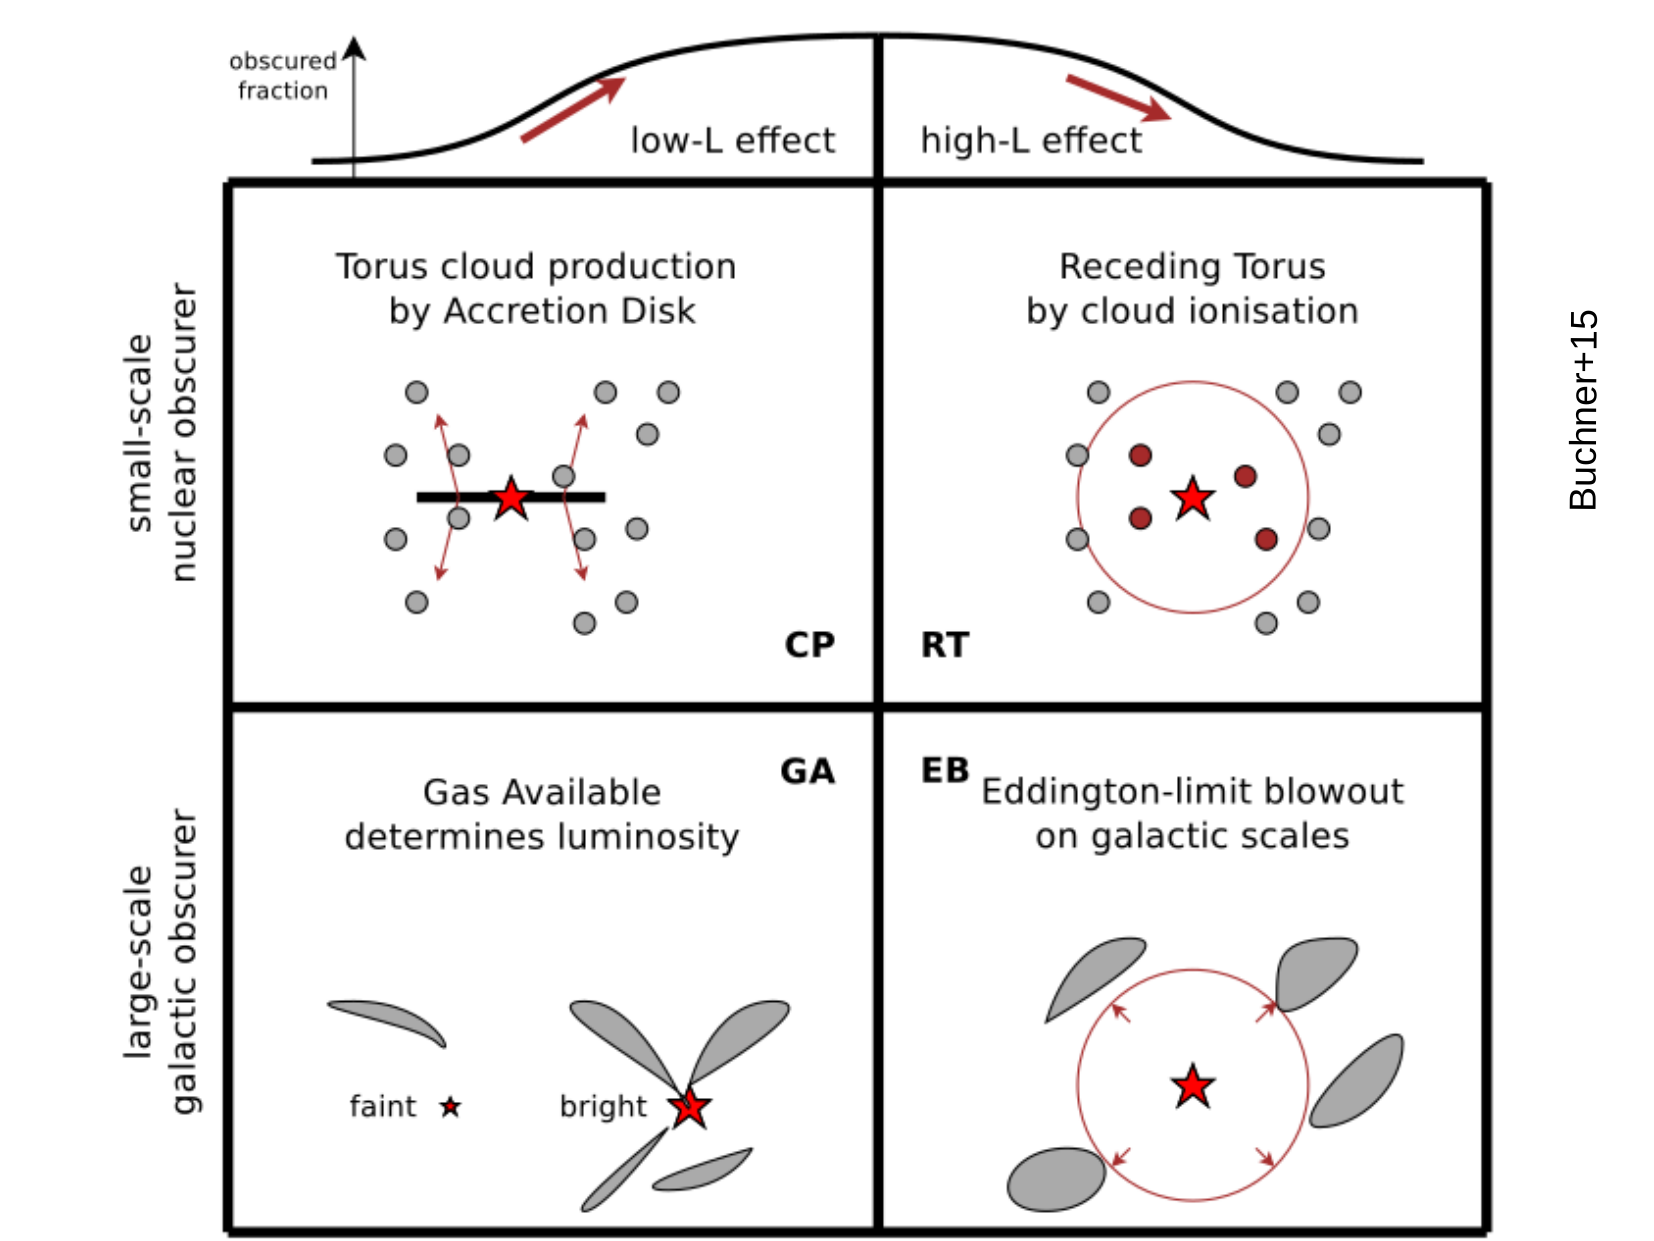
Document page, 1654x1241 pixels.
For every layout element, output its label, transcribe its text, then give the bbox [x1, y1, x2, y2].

picture [90, 14, 1521, 1241]
text_box Buchner+15 [1553, 294, 1613, 563]
